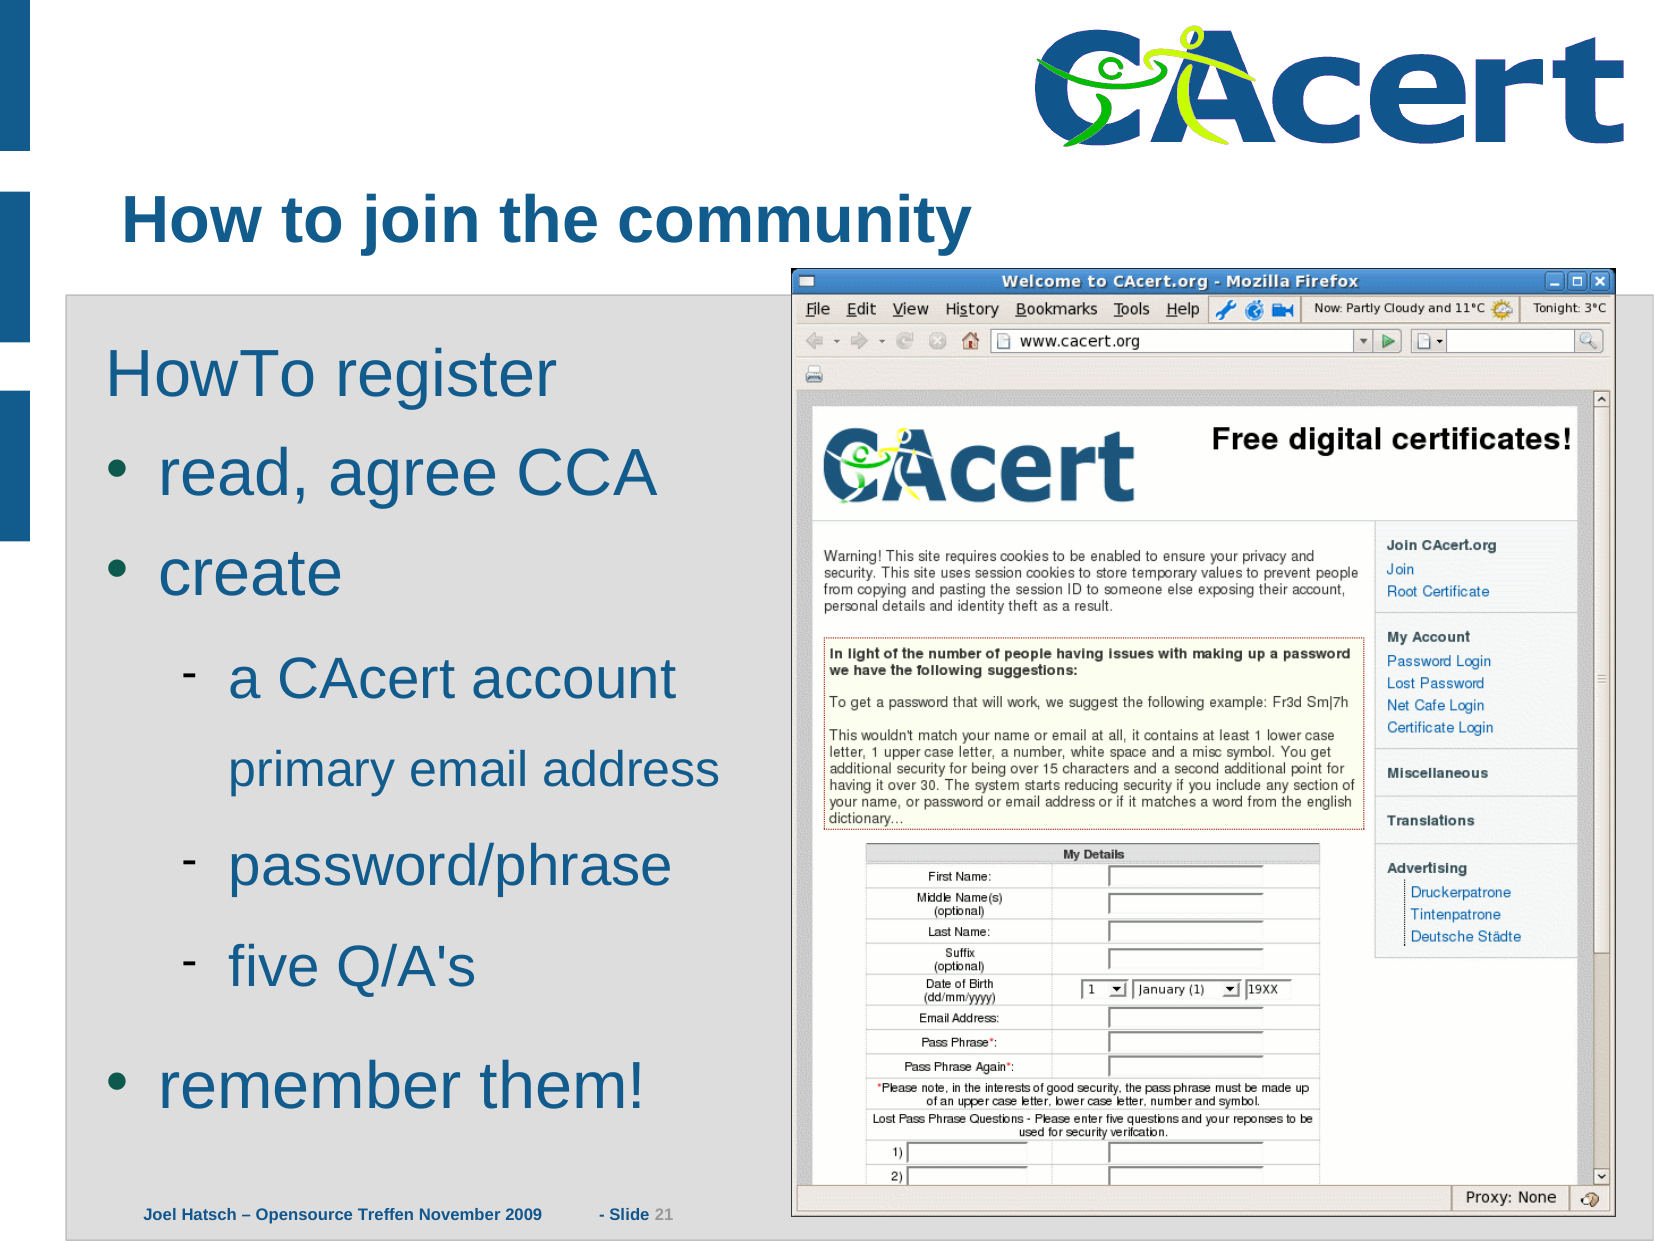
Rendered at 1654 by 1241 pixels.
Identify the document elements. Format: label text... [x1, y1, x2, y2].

picture [1033, 24, 1625, 148]
title How to join the community [121, 130, 1533, 268]
list HowTo register read, agree CCA create a CAcert account primary email address password/phrase five Q/A's remember them! [88, 344, 791, 1149]
picture [791, 268, 1616, 1217]
